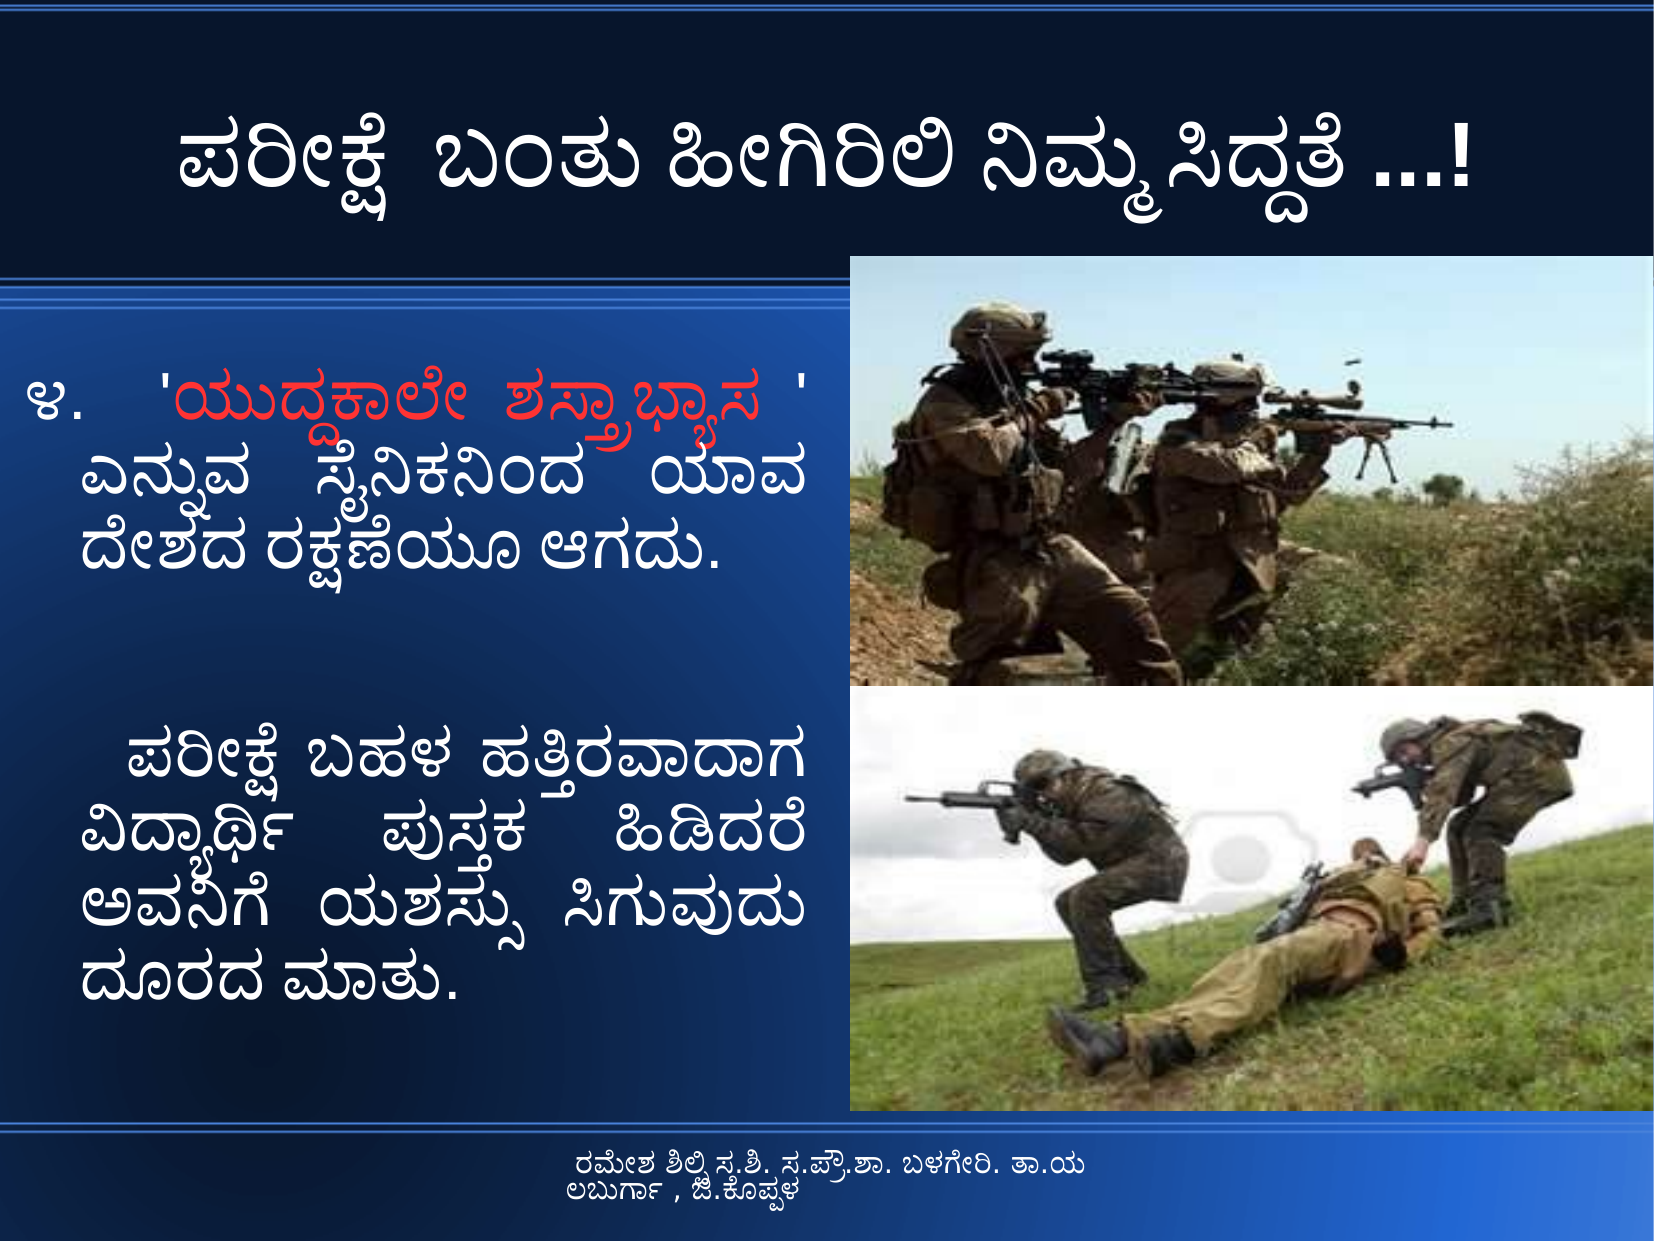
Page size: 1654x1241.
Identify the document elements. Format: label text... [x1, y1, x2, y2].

picture [0, 0, 1654, 1241]
list ೪. 'ಯುದ್ದಕಾಲೇ ಶಸ್ತ್ರಾಭ್ಯಾಸ ' ಎನ್ನುವ ಸೈನಿಕನಿಂದ ಯಾವ ದೇಶದ ರಕ್ಷಣೆಯೂ ಆಗದು. ಪರೀಕ್ಷೆ ಬಹಳ ಹತ್ತಿರವಾದಾಗ ವಿದ್ಯಾರ್ಥಿ ಪುಸ್ತಕ ಹಿಡಿದರೆ ಅವನಿಗೆ ಯಶಸ್ಸು ಸಿಗುವುದು ದೂರದ ಮಾತು. [23, 355, 809, 1087]
title ಪರೀಕ್ಷೆ ಬಂತು ಹೀಗಿರಿಲಿ ನಿಮ್ಮ ಸಿದ್ದತೆ ...! [82, 49, 1571, 257]
